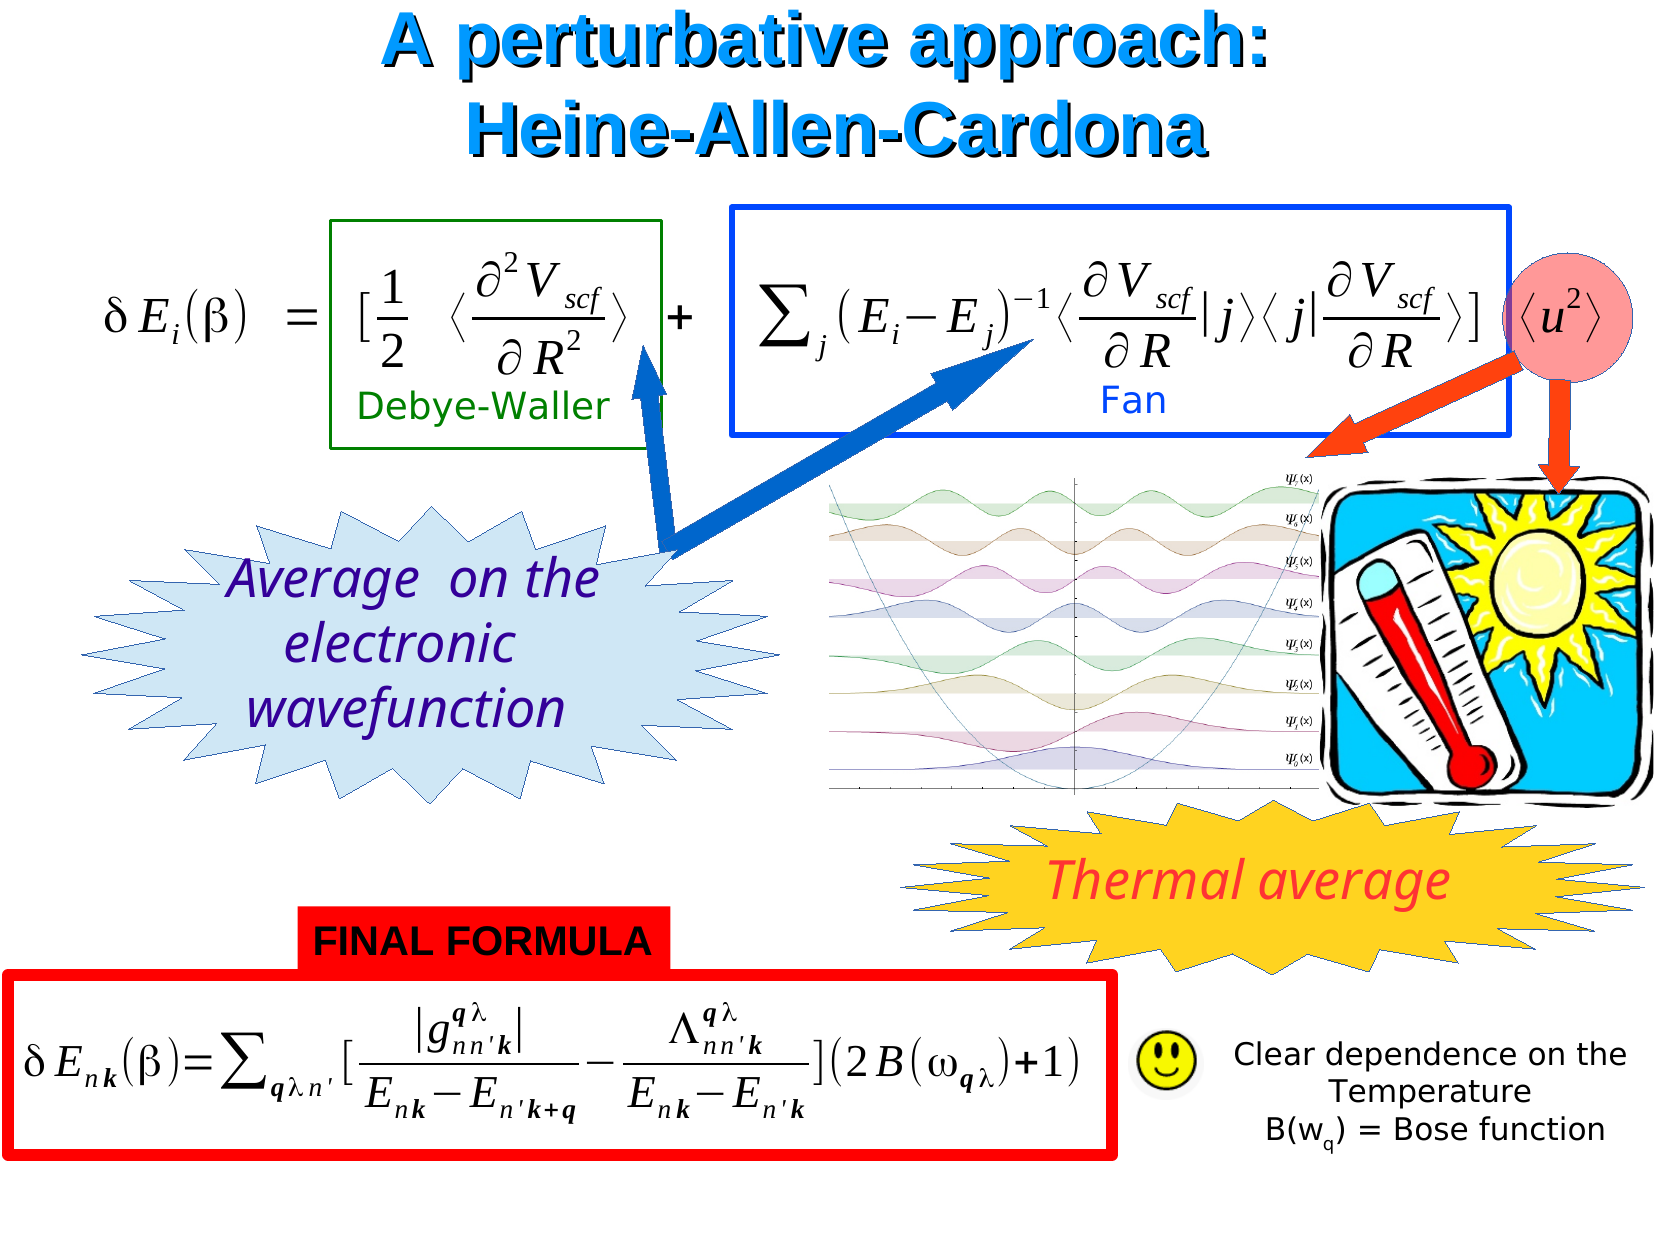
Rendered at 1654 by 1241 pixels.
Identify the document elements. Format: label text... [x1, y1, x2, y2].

text_box [1575, 880, 1645, 895]
text_box [1610, 268, 1633, 368]
text_box [8, 974, 1113, 1155]
text_box Clear dependence on the Temperature B(wq) = Bose function [1180, 1026, 1654, 1167]
text_box [81, 580, 198, 730]
text_box [334, 511, 389, 536]
text_box [1010, 800, 1537, 837]
text_box [1575, 863, 1633, 876]
text_box [328, 768, 529, 804]
text_box [1575, 900, 1633, 913]
text_box [184, 549, 198, 563]
picture [1128, 1028, 1180, 1100]
text_box [631, 339, 1034, 536]
text_box [255, 768, 303, 784]
text_box [403, 506, 463, 536]
text_box [1305, 350, 1524, 458]
text_box [575, 525, 606, 536]
text_box [478, 511, 531, 536]
text_box [730, 681, 768, 696]
text_box Average on the electronic wavefunction [198, 536, 730, 768]
text_box Thermal average [1030, 837, 1575, 926]
text_box Fan [1084, 386, 1198, 432]
text_box [553, 768, 605, 784]
chart [96, 244, 1610, 386]
text_box [900, 843, 1595, 975]
text_box [730, 646, 780, 665]
text_box [183, 743, 198, 761]
text_box [730, 614, 768, 630]
text_box [1538, 379, 1580, 494]
text_box [1575, 843, 1596, 851]
text_box A perturbative approach: Heine-Allen-Cardona [364, 0, 1307, 178]
text_box Debye-Waller [341, 386, 645, 441]
text_box [256, 525, 290, 536]
picture [829, 470, 1654, 808]
text_box FINAL FORMULA [297, 906, 671, 973]
